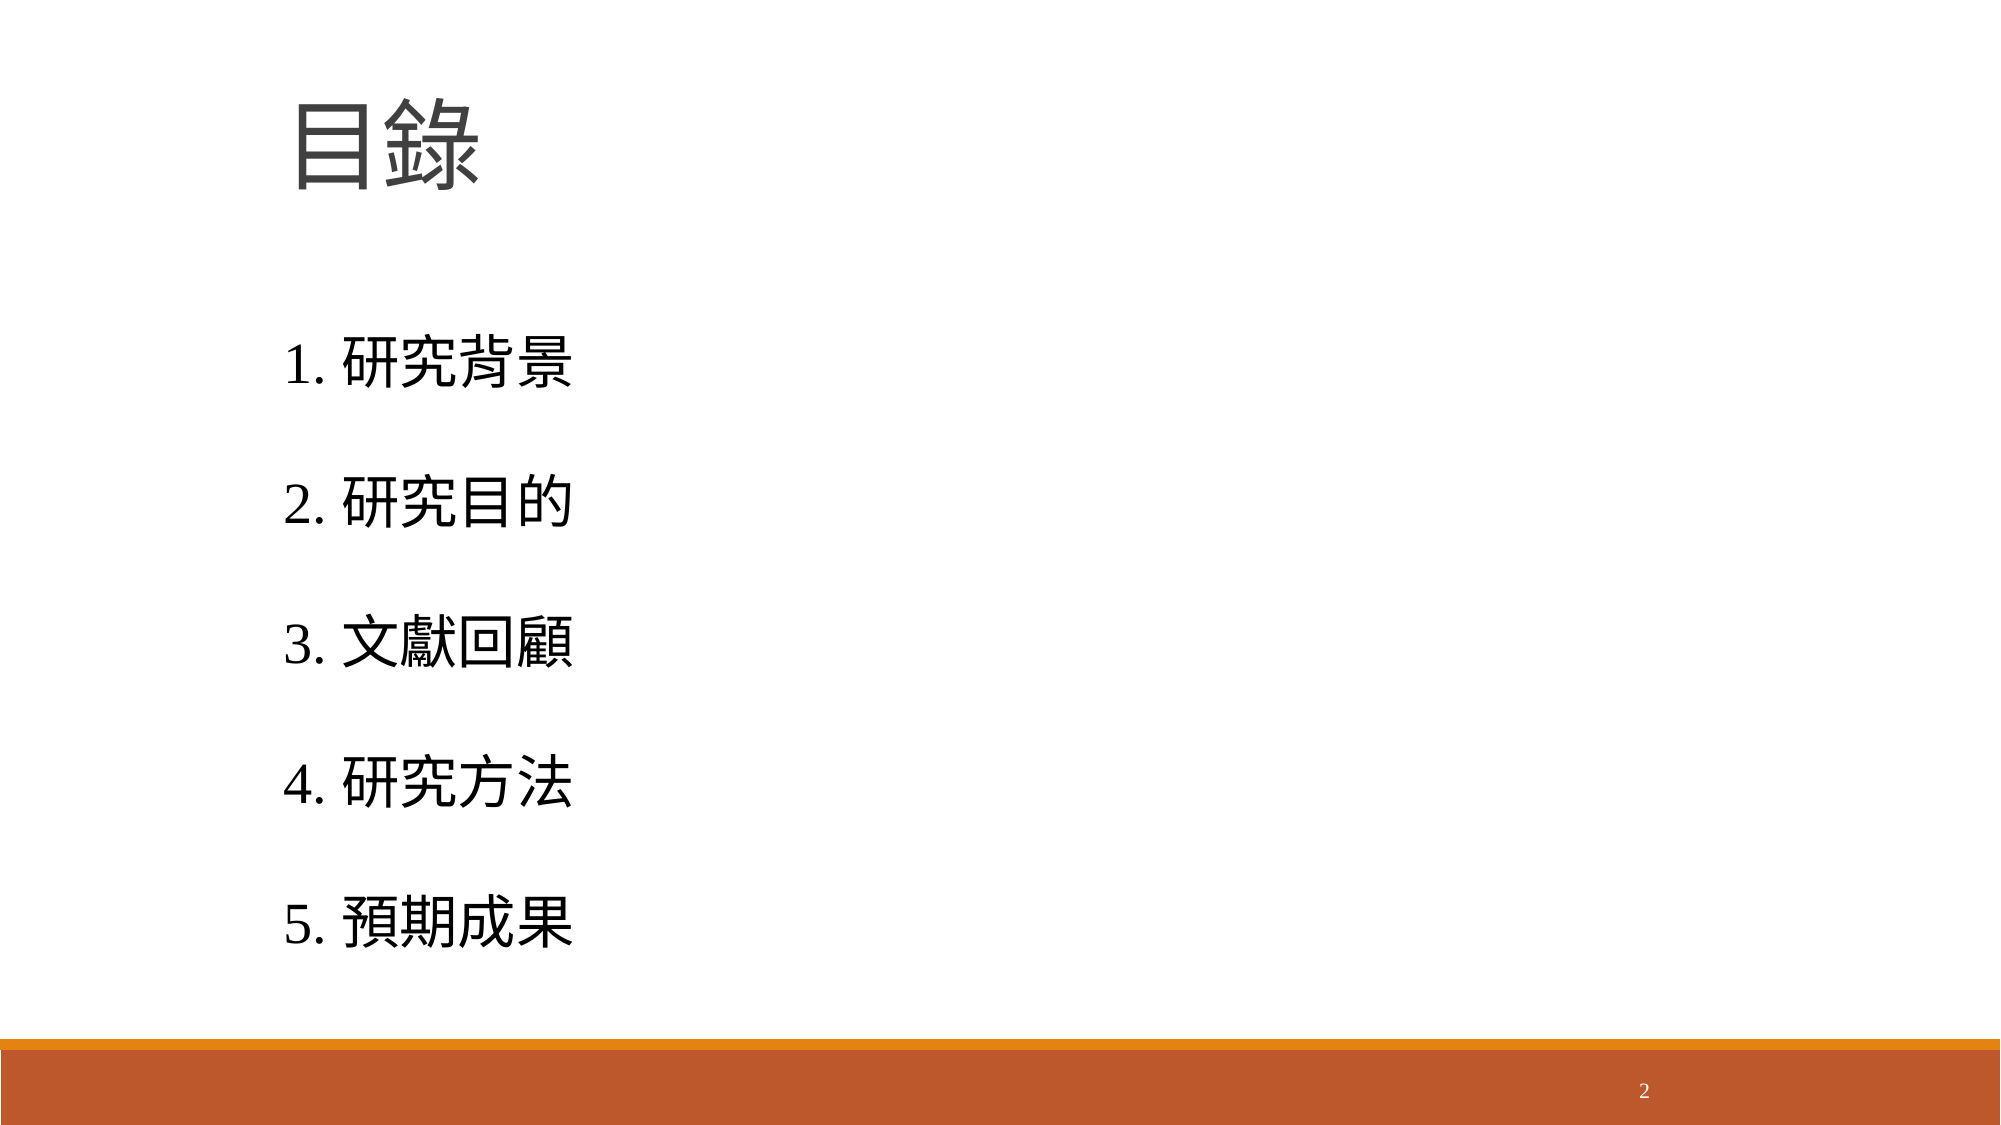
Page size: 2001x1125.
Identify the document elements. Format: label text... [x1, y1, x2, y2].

text_box 2 [1624, 1059, 1840, 1120]
text_box 1.研究背景 2.研究目的 3.文獻回顧 4.研究方法 5.預期成果 [269, 248, 1269, 963]
title 目錄 [268, 75, 519, 211]
